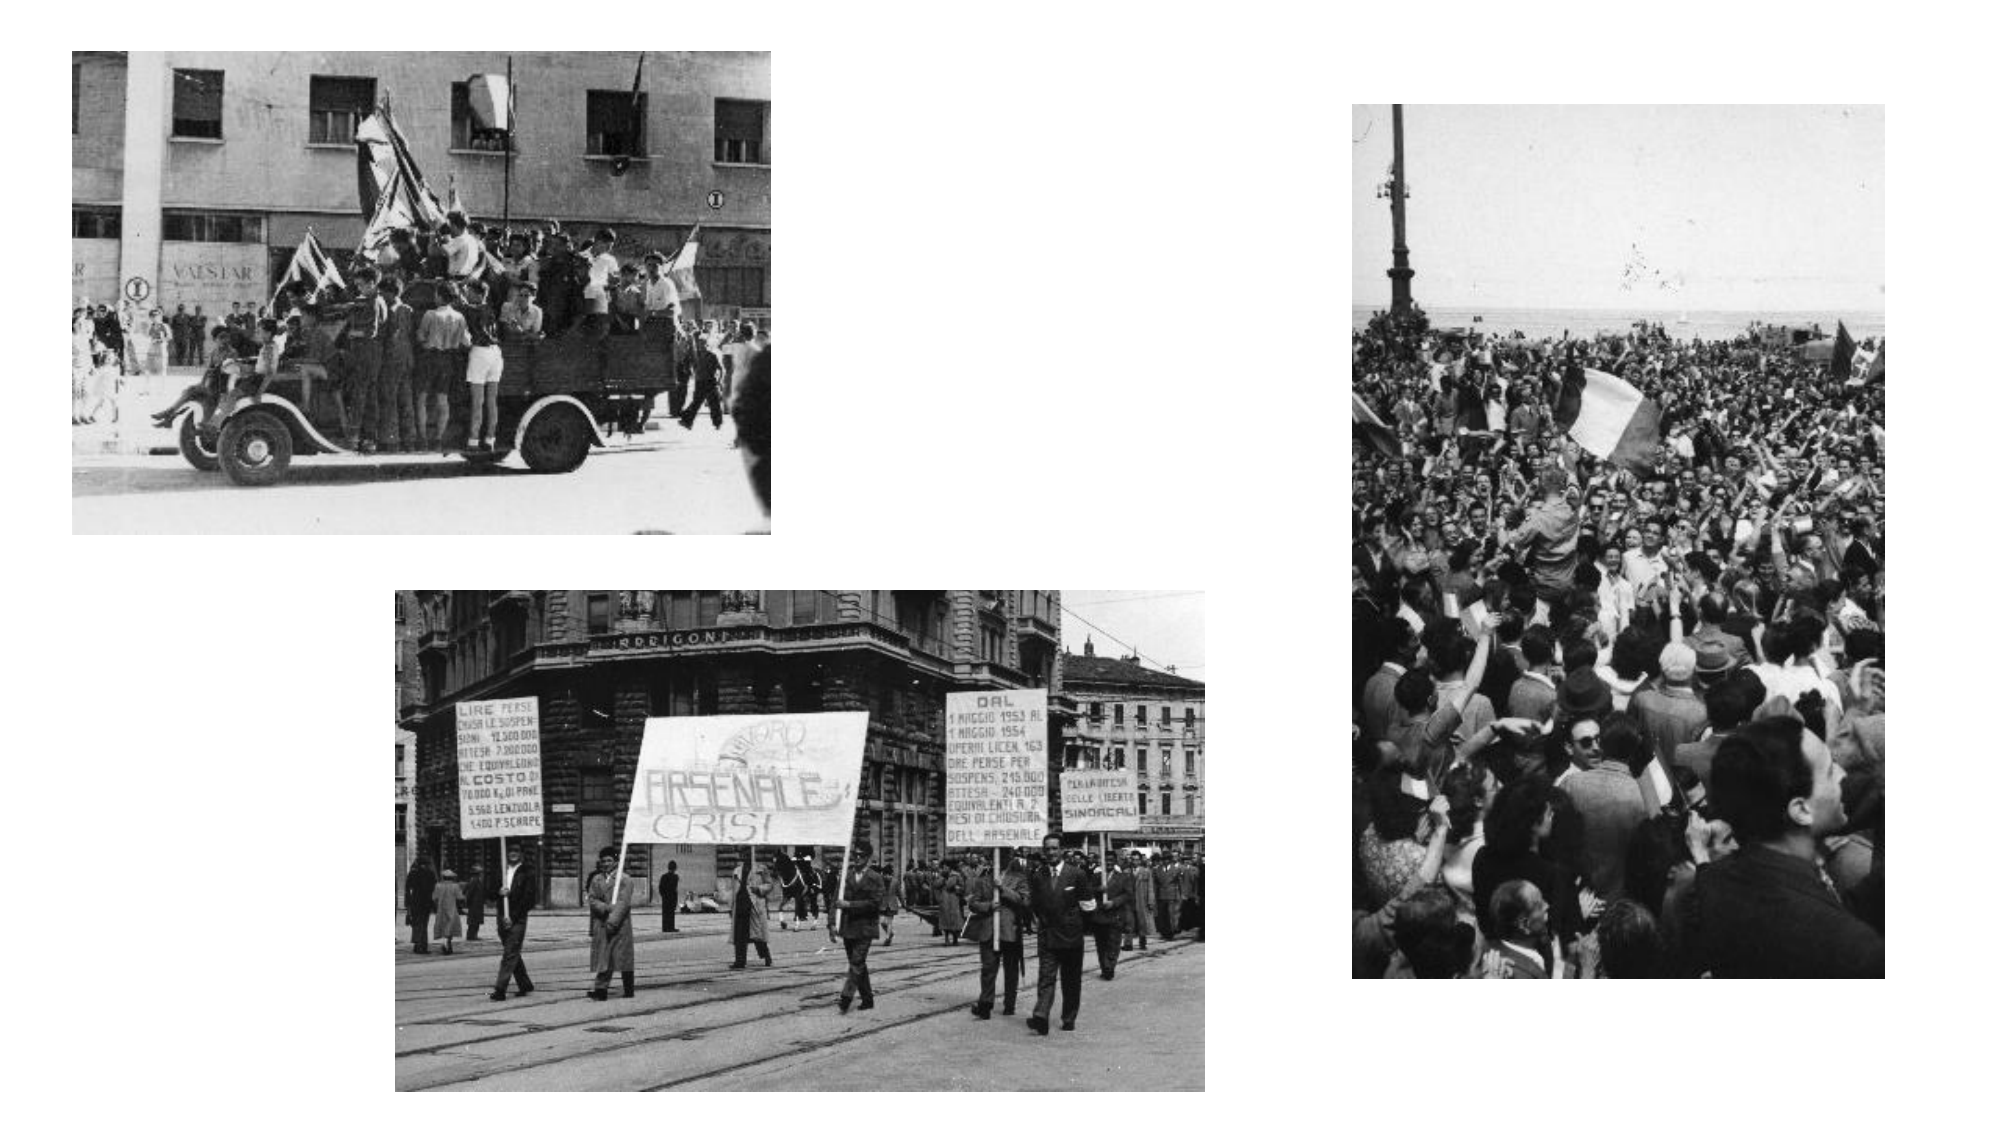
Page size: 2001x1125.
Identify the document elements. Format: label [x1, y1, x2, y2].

picture [72, 51, 771, 535]
picture [395, 590, 1205, 1092]
picture [1352, 104, 1885, 979]
